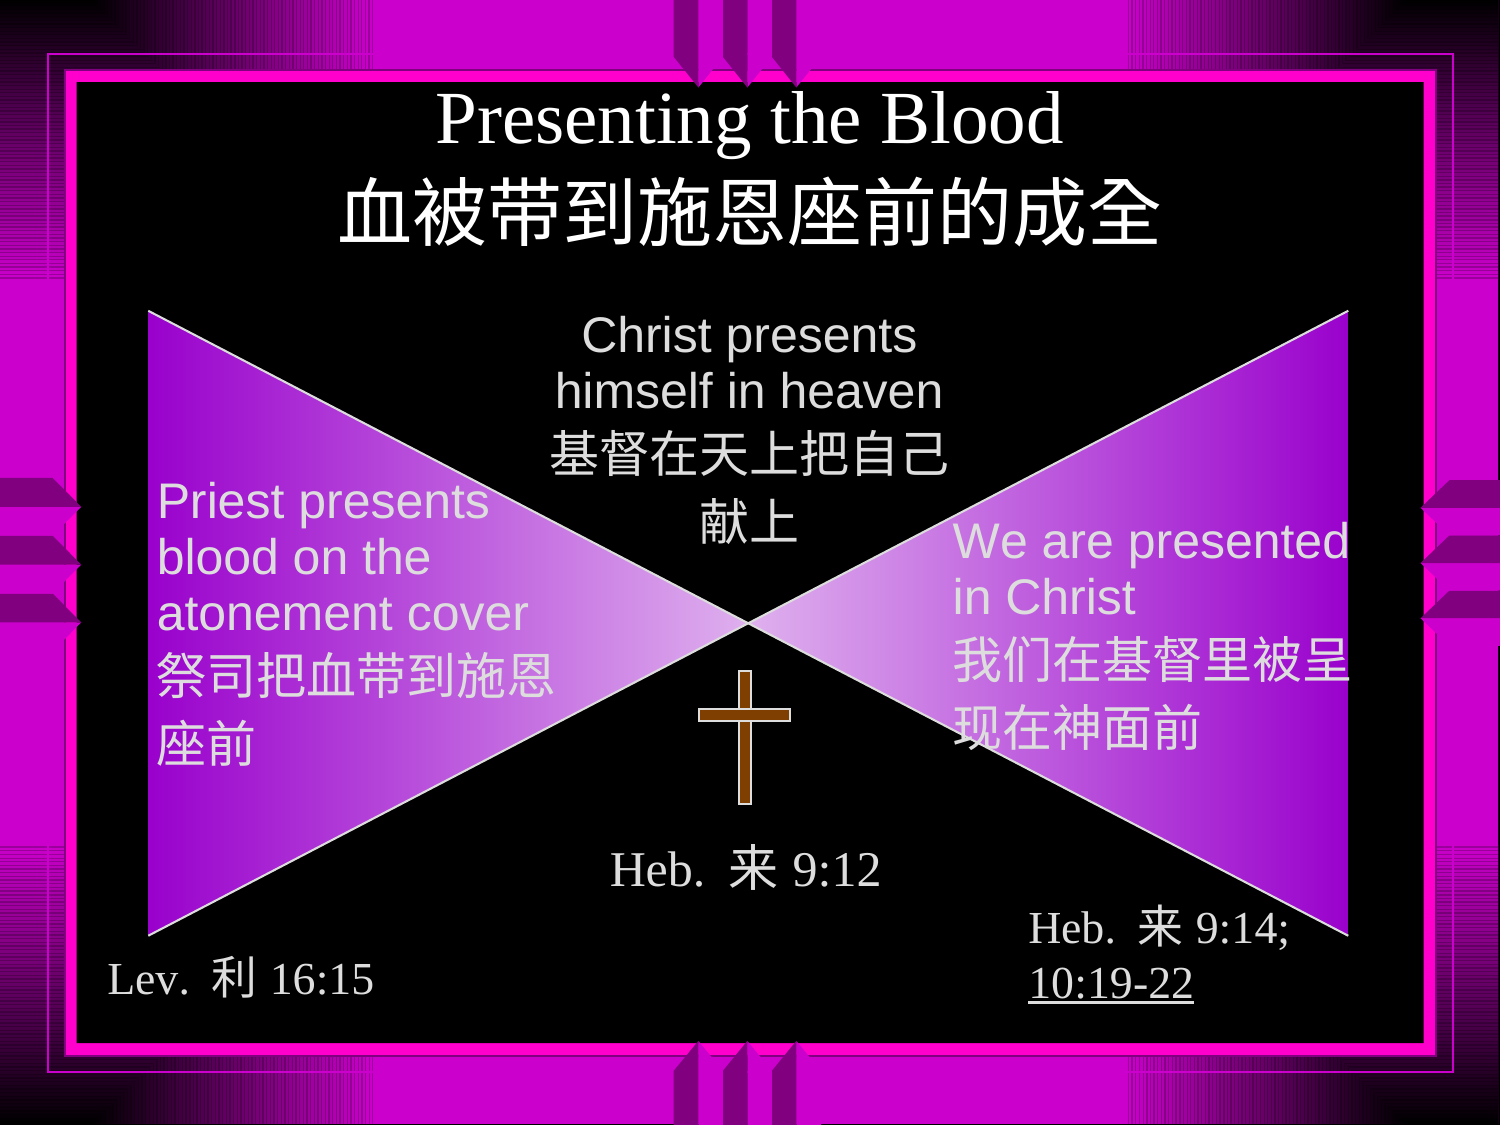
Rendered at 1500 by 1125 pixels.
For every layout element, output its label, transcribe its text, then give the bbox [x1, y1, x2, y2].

text_box We are presented in Christ 我们在基督里被呈现在神面前 [937, 505, 1385, 770]
text_box [752, 564, 937, 719]
text_box [148, 786, 431, 934]
text_box [1035, 770, 1349, 887]
text_box Heb. 来9:14; 10:19-22 [1013, 887, 1413, 1016]
text_box Lev. 利16:15 [92, 937, 593, 1016]
text_box [980, 313, 1349, 505]
title Presenting the Blood 血被带到施恩座前的成全 [112, 82, 1388, 270]
text_box [148, 313, 442, 466]
text_box [699, 671, 790, 804]
text_box Christ presents himself in heaven 基督在天上把自己献上 [527, 299, 972, 564]
text_box Priest presents blood on the atonement cover 祭司把血带到施恩座前 [141, 466, 573, 786]
text_box Heb. 来9:12 [571, 824, 920, 909]
text_box [573, 564, 744, 712]
